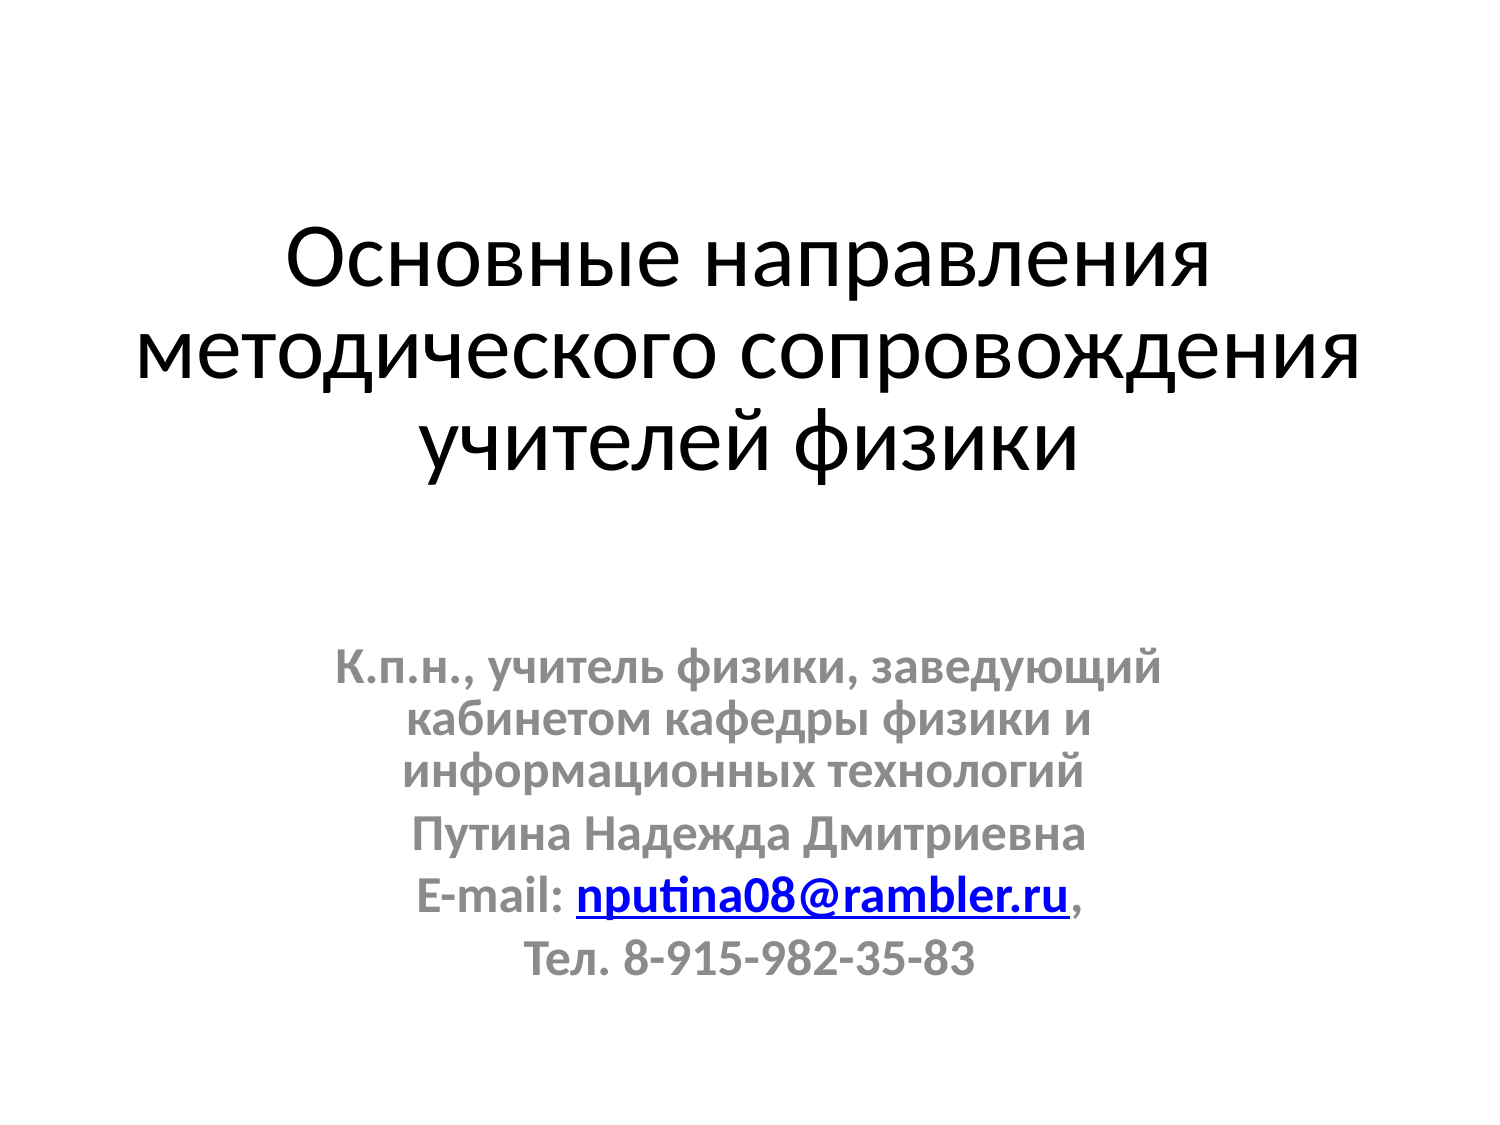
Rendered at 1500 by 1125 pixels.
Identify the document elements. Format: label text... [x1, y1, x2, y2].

text_box К.п.н., учитель физики, заведующий кабинетом кафедры физики и информационных технологий Путина Надежда Дмитриевна E-mail: nputina08@rambler.ru, Тел. 8-915-982-35-83 [224, 637, 1275, 1000]
text_box Основные направления методического сопровождения учителей физики [112, 172, 1388, 539]
